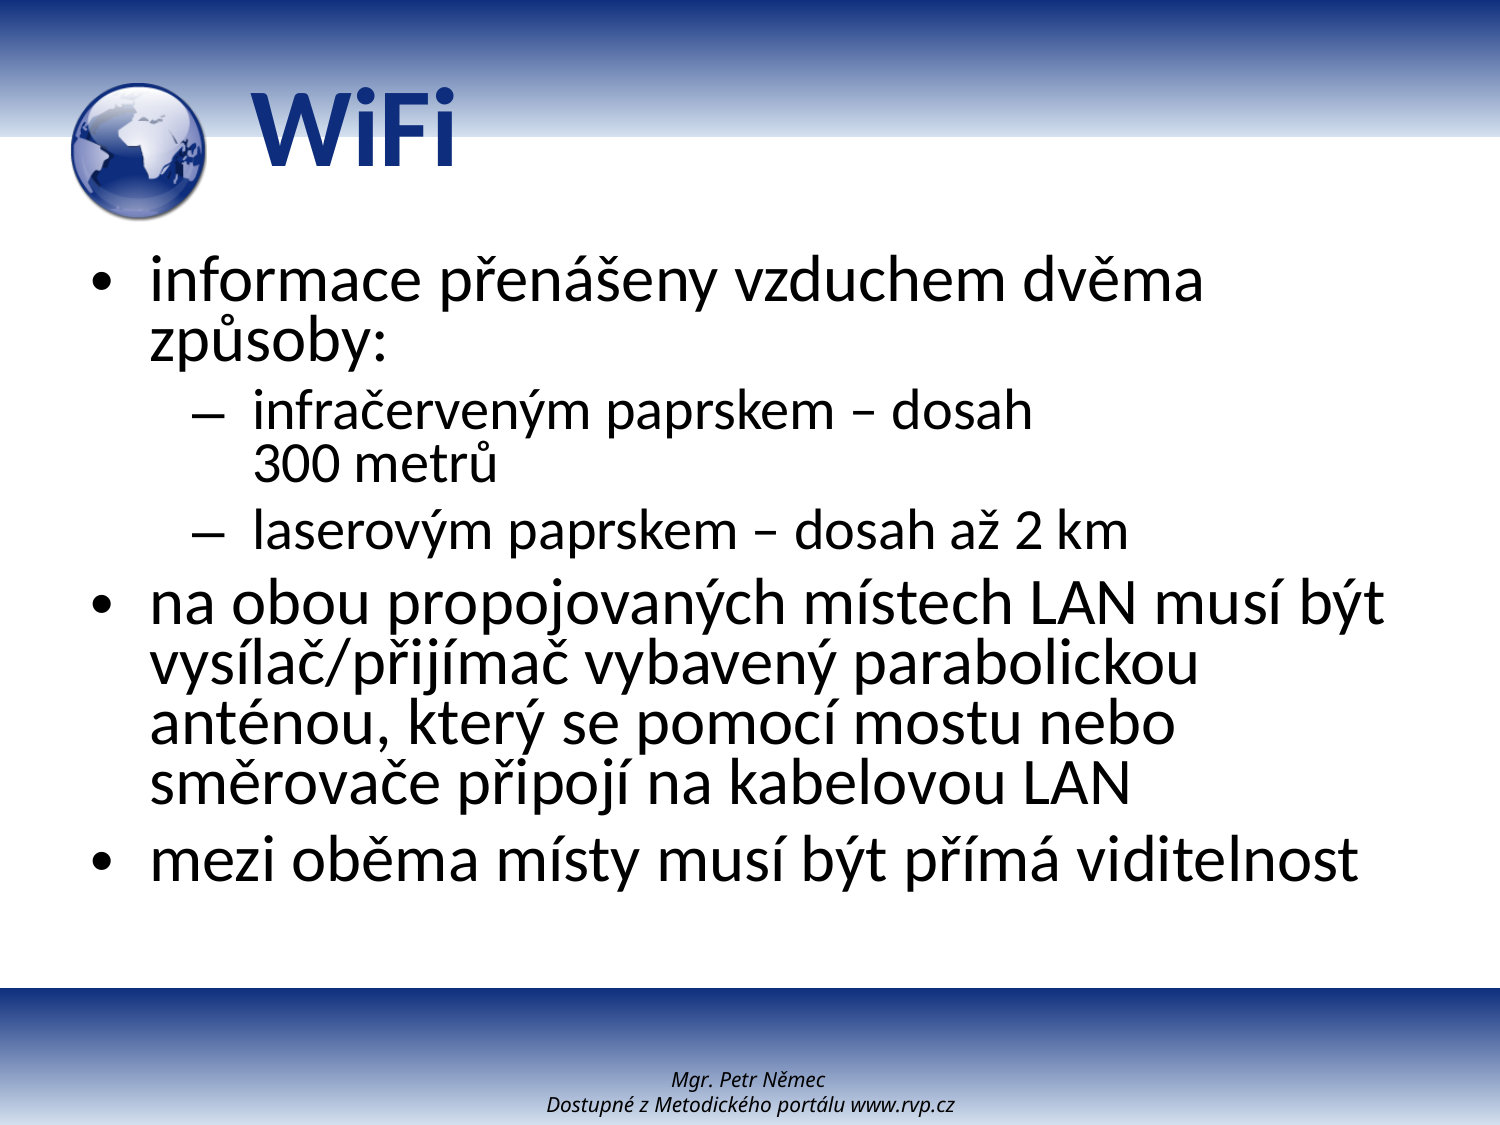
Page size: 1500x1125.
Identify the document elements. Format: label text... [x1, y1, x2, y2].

list informace přenášeny vzduchem dvěma způsoby: infračerveným paprskem – dosah 300 metrů laserovým paprskem – dosah až 2 km na obou propojovaných místech LAN musí být vysílač/přijímač vybavený parabolickou anténou, který se pomocí mostu nebo směrovače připojí na kabelovou LAN mezi oběma místy musí být přímá viditelnost [75, 245, 1426, 1038]
title WiFi [235, 45, 1426, 233]
picture [69, 83, 207, 222]
